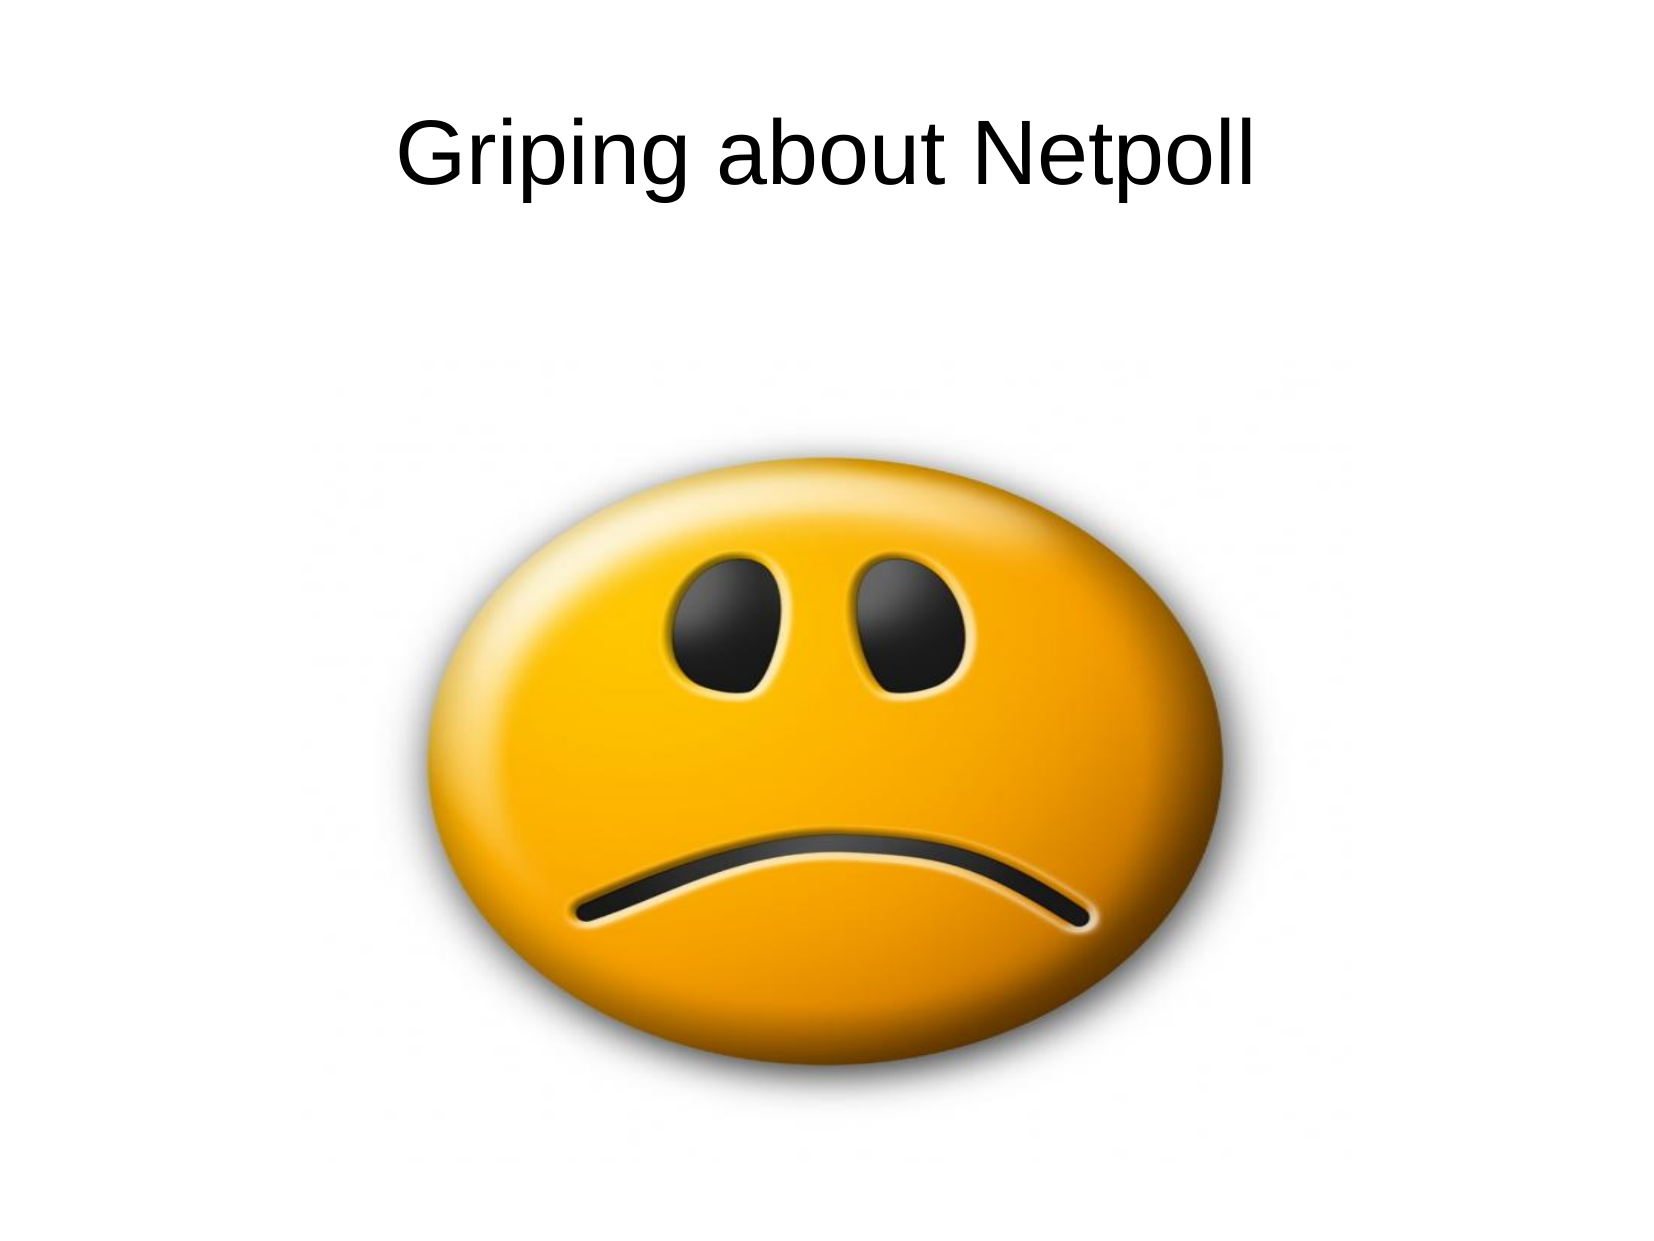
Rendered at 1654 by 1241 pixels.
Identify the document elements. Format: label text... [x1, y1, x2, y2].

title Griping about Netpoll [82, 56, 1571, 250]
picture [300, 360, 1351, 1163]
